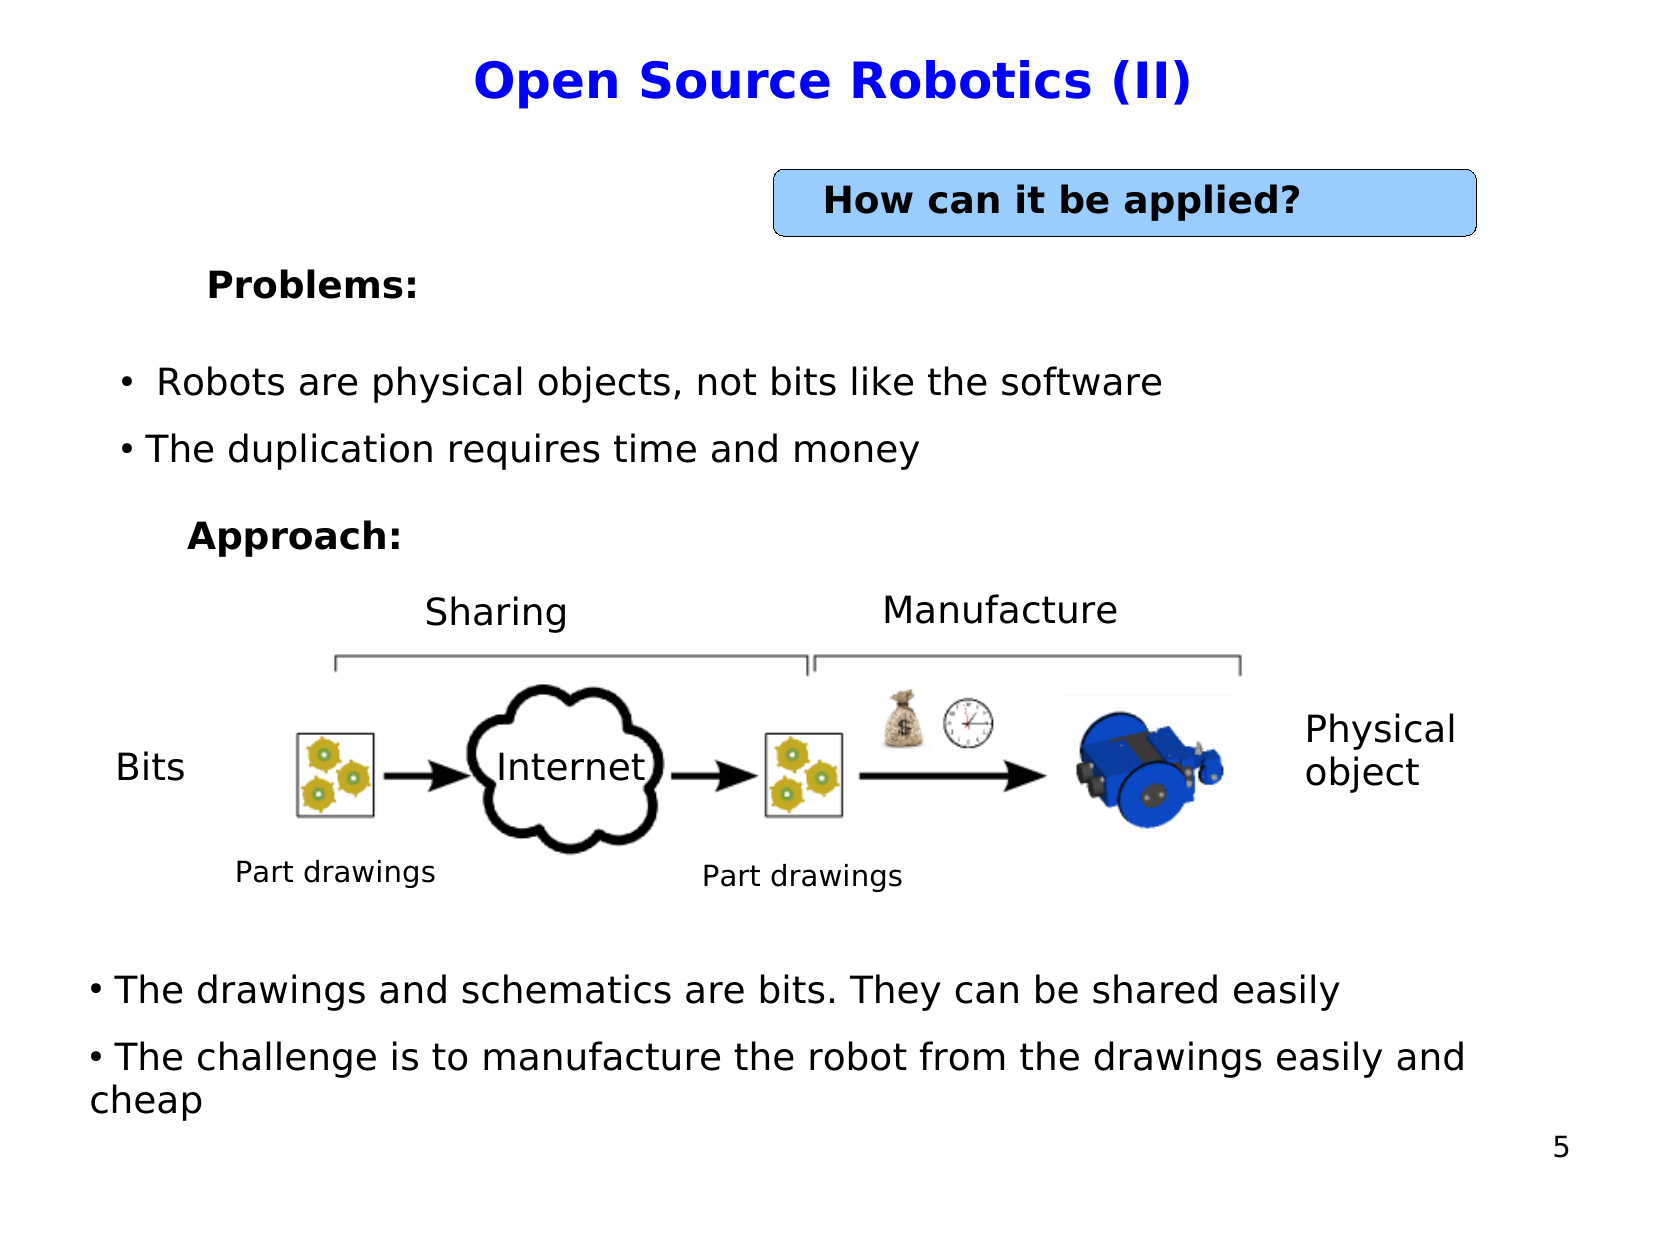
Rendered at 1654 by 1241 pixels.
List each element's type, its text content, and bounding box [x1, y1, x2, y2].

text_box [773, 169, 1477, 237]
text_box Internet [481, 738, 661, 797]
text_box Bits [100, 738, 201, 797]
text_box Problems: [191, 256, 435, 316]
text_box Part drawings [687, 851, 919, 901]
text_box How can it be applied? [794, 171, 1459, 231]
picture [238, 643, 1267, 862]
text_box Physical object [1289, 699, 1472, 802]
text_box Manufacture [867, 581, 1134, 641]
text_box Open Source Robotics (II) [458, 44, 1209, 118]
text_box The drawings and schematics are bits. They can be shared easily The challenge is to manufacture the robot from the drawings easily and cheap [74, 960, 1565, 1130]
text_box Approach: [172, 507, 418, 566]
text_box Robots are physical objects, not bits like the software The duplication requires time and money [105, 353, 1278, 484]
text_box Sharing [409, 583, 584, 642]
text_box Part drawings [219, 848, 452, 898]
